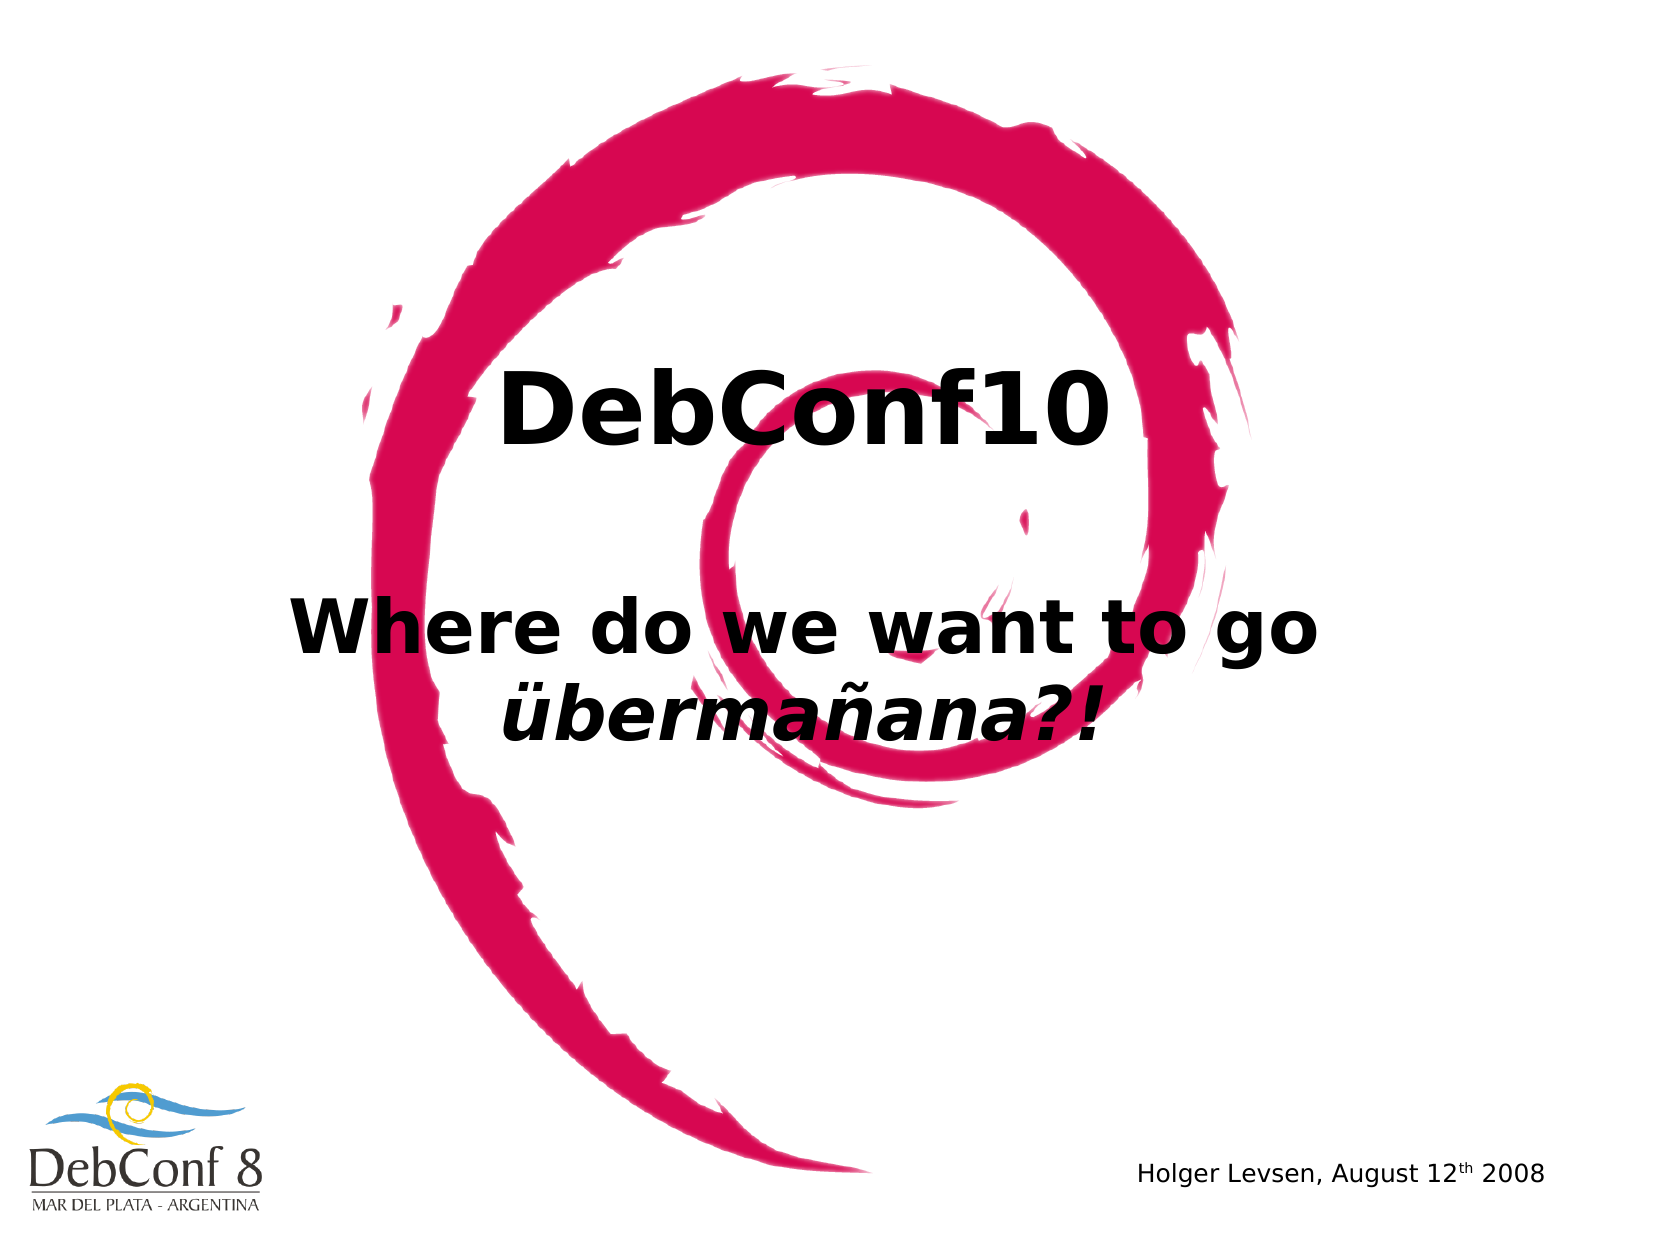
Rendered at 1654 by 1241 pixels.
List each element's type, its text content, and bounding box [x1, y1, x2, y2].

text_box DebConf10 Where do we want to go übermañana?! [102, 343, 1506, 766]
picture [354, 58, 1256, 343]
picture [29, 1082, 262, 1211]
text_box Holger Levsen, August 12th 2008 [1122, 1151, 1561, 1198]
picture [354, 766, 1256, 1182]
